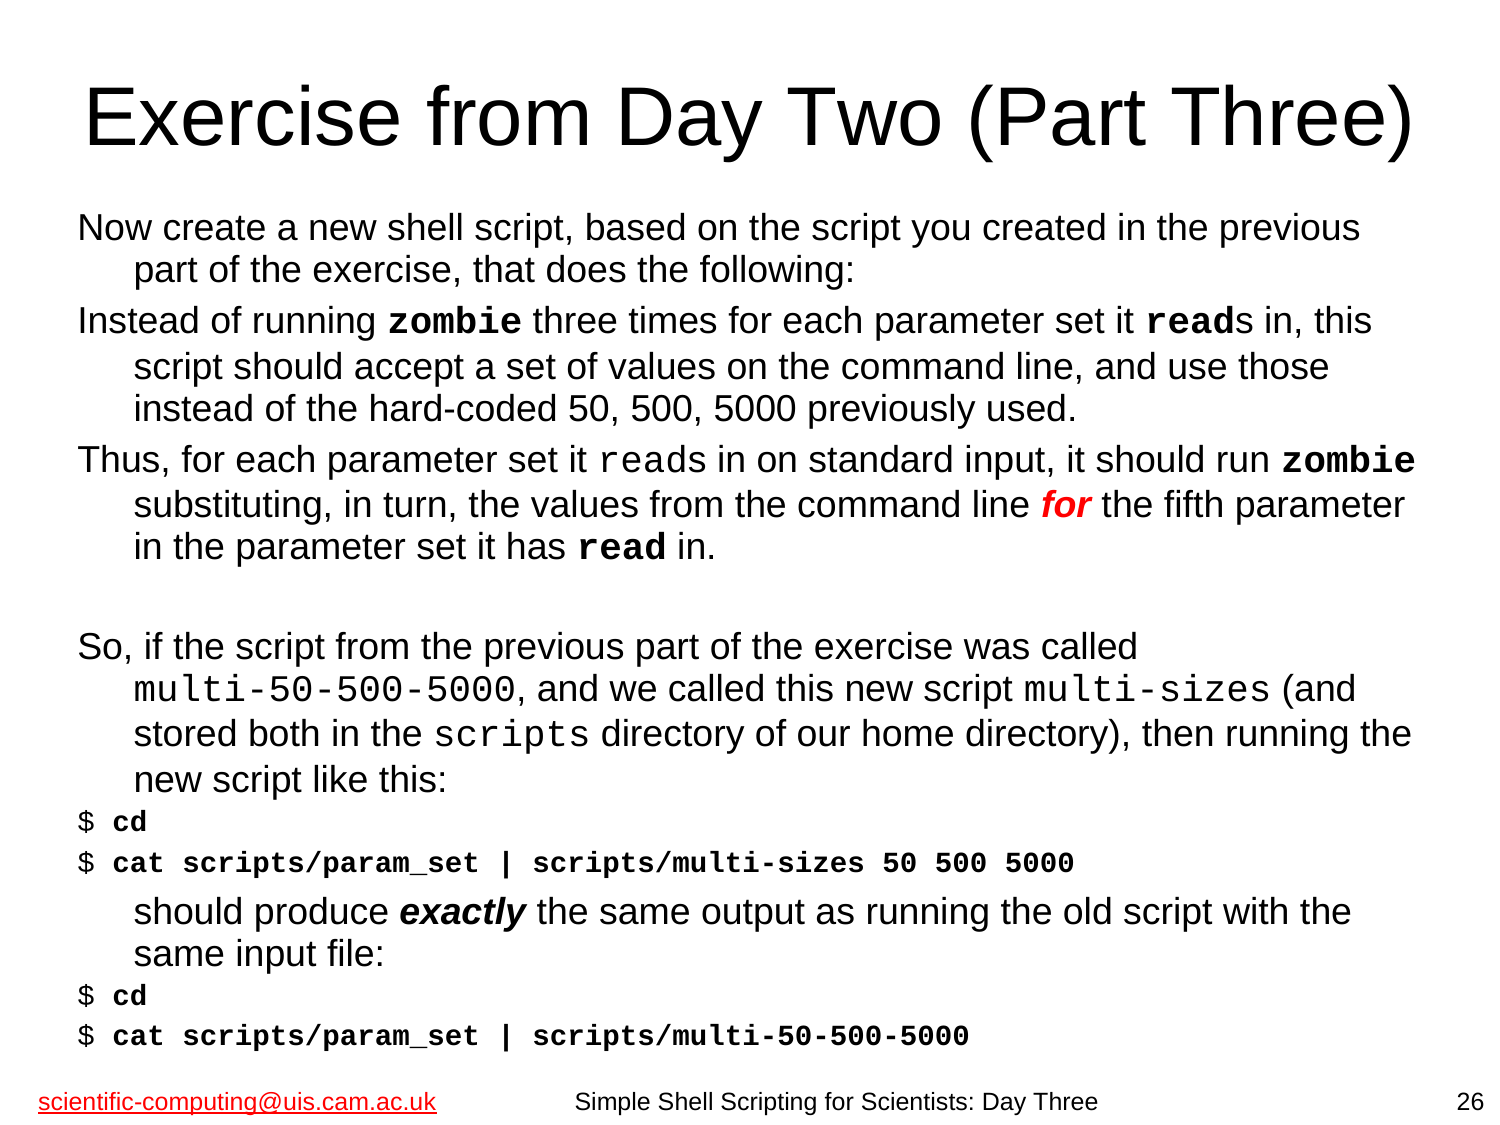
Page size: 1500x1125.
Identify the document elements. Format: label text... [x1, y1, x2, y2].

title Exercise from Day Two (Part Three) [12, 29, 1488, 205]
list Now create a new shell script, based on the script you created in the previous part of the exercise, that does the following: Instead of running zombie three times for each parameter set it reads in, this script should accept a set of values on the command line, and use those instead of the hard-coded 50, 500, 5000 previously used. Thus, for each parameter set it reads in on standard input, it should run zombie substituting, in turn, the values from the command line for the fifth parameter in the parameter set it has read in. So, if the script from the previous part of the exercise was called multi-50-500-5000, and we called this new script multi-sizes (and stored both in the scripts directory of our home directory), then running the new script like this: $ cd $ cat scripts/param_set | scripts/multi-sizes 50 500 5000 should produce exactly the same output as running the old script with the same input file: $ cd $ cat scripts/param_set | scripts/multi-50-500-5000 [62, 198, 1438, 1066]
